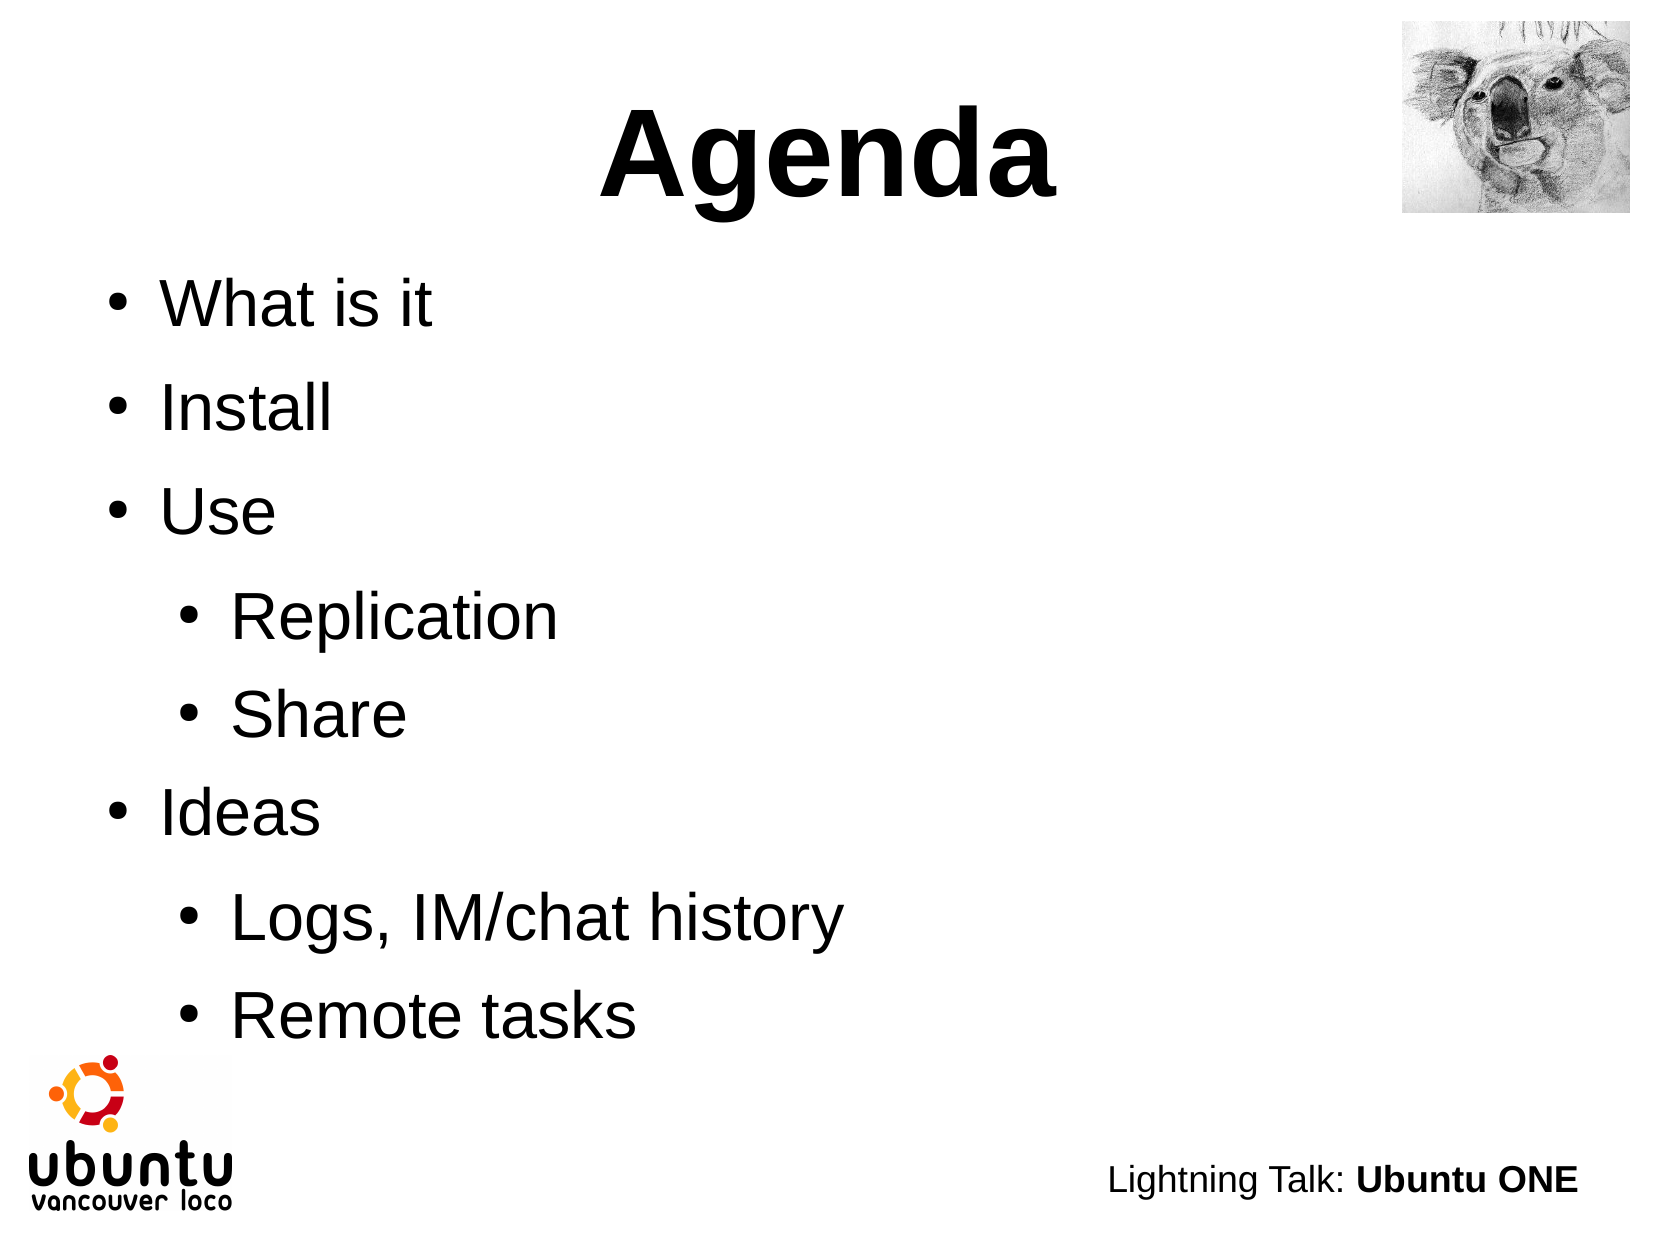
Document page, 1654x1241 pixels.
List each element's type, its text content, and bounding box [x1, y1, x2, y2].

picture [1402, 21, 1630, 213]
list What is it Install Use Replication Share Ideas Logs, IM/chat history Remote tasks [88, 265, 1565, 1093]
picture [29, 1055, 232, 1211]
title Agenda [82, 49, 1571, 257]
